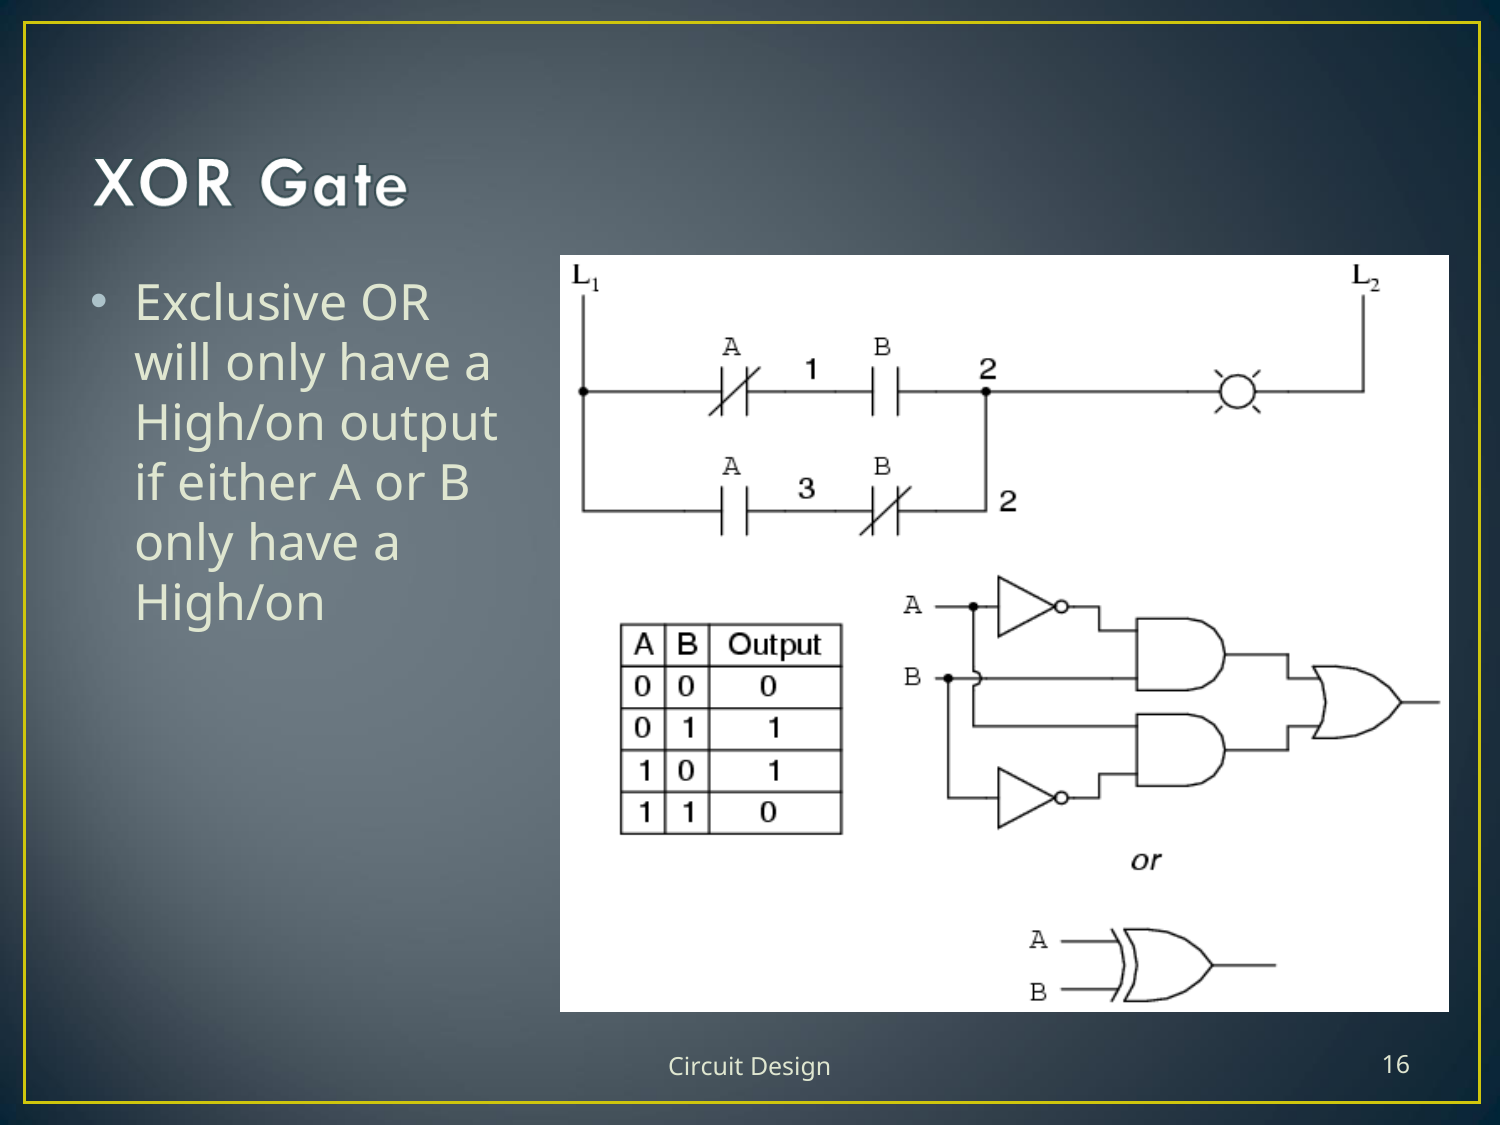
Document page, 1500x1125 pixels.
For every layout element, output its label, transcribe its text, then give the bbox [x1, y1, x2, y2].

text_box <number> [1074, 1035, 1426, 1096]
list Exclusive OR will only have a High/on output if either A or B only have a High/on [74, 262, 526, 963]
picture [0, 0, 1500, 1125]
text_box [45, 45, 1426, 272]
text_box Circuit Design [464, 1035, 1036, 1096]
